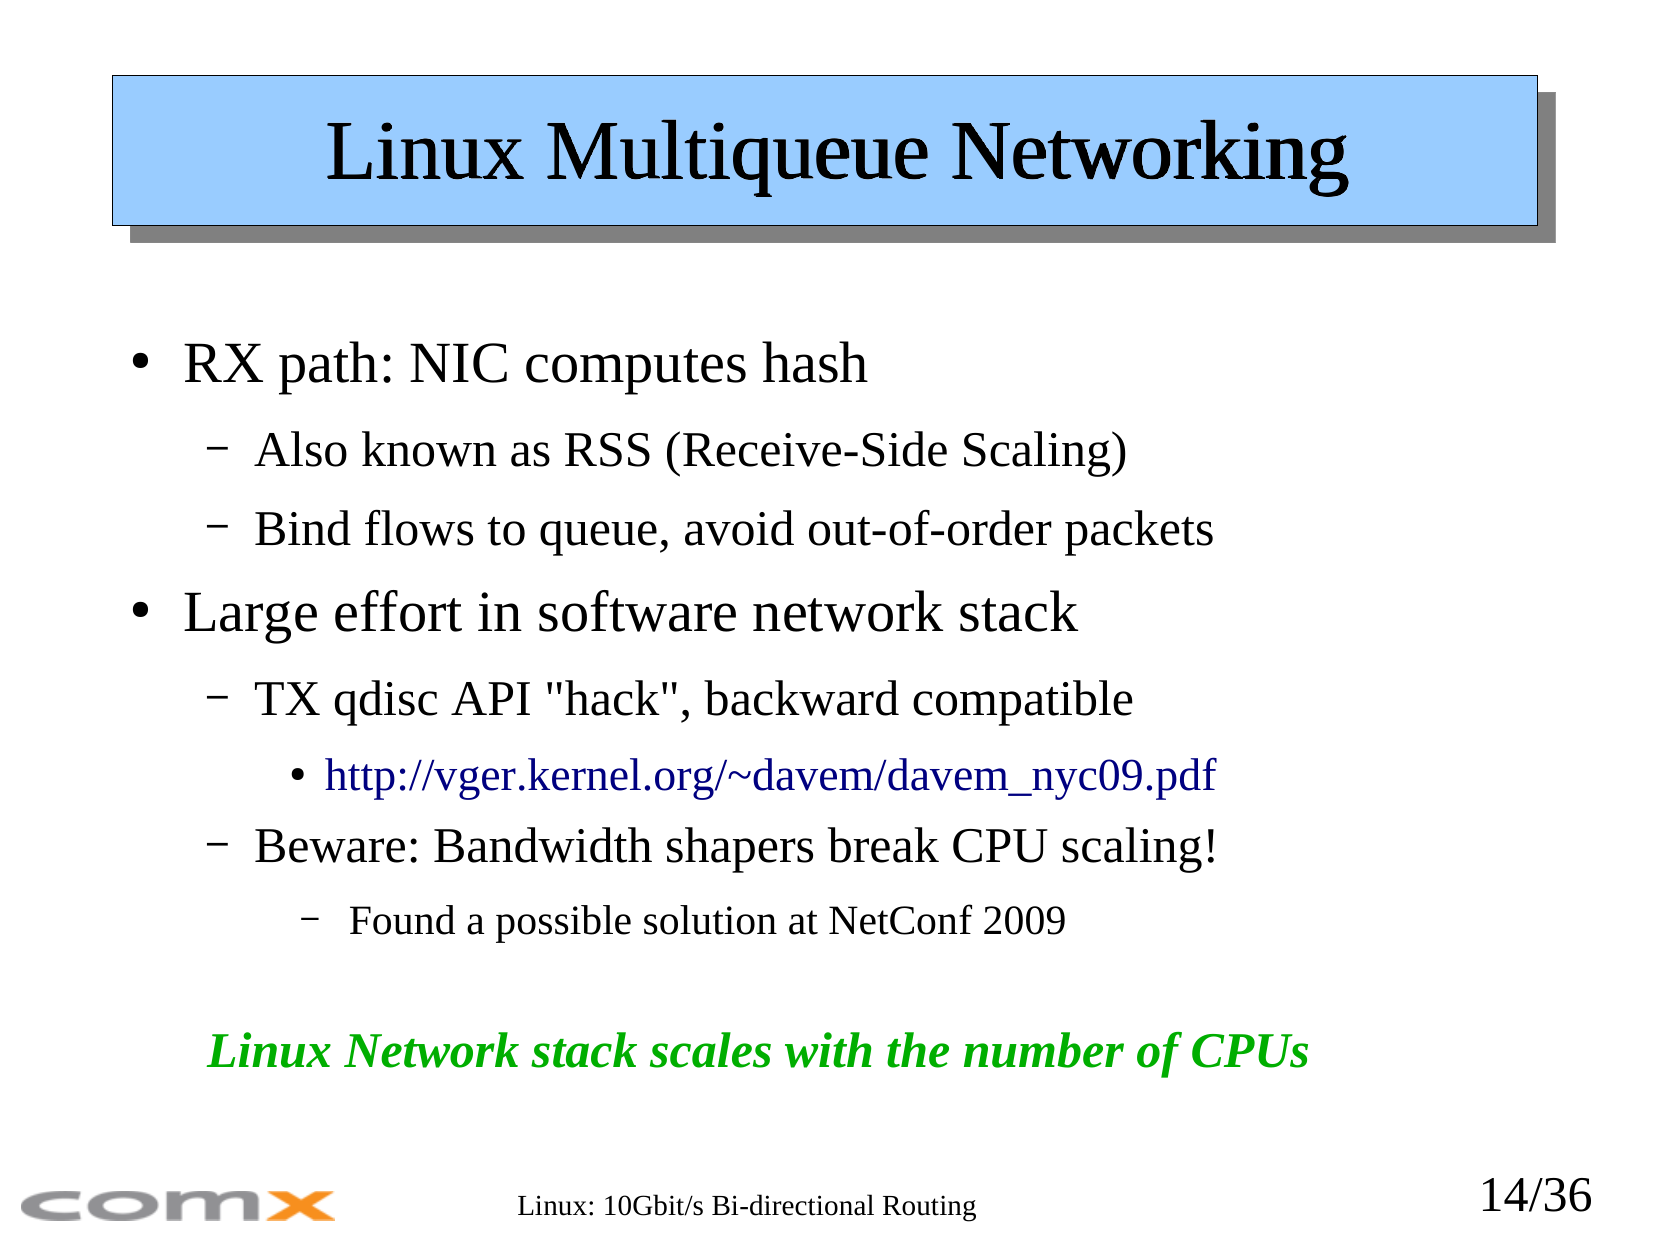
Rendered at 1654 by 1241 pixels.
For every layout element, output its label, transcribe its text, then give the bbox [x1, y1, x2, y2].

list RX path: NIC computes hash Also known as RSS (Receive-Side Scaling) Bind flows to queue, avoid out-of-order packets Large effort in software network stack TX qdisc API "hack", backward compatible http://vger.kernel.org/~davem/davem_nyc09.pdf Beware: Bandwidth shapers break CPU scaling! Found a possible solution at NetConf 2009 Linux Network stack scales with the number of CPUs [112, 330, 1576, 1088]
title Linux Multiqueue Networking [116, 90, 1538, 211]
picture [21, 1191, 335, 1221]
